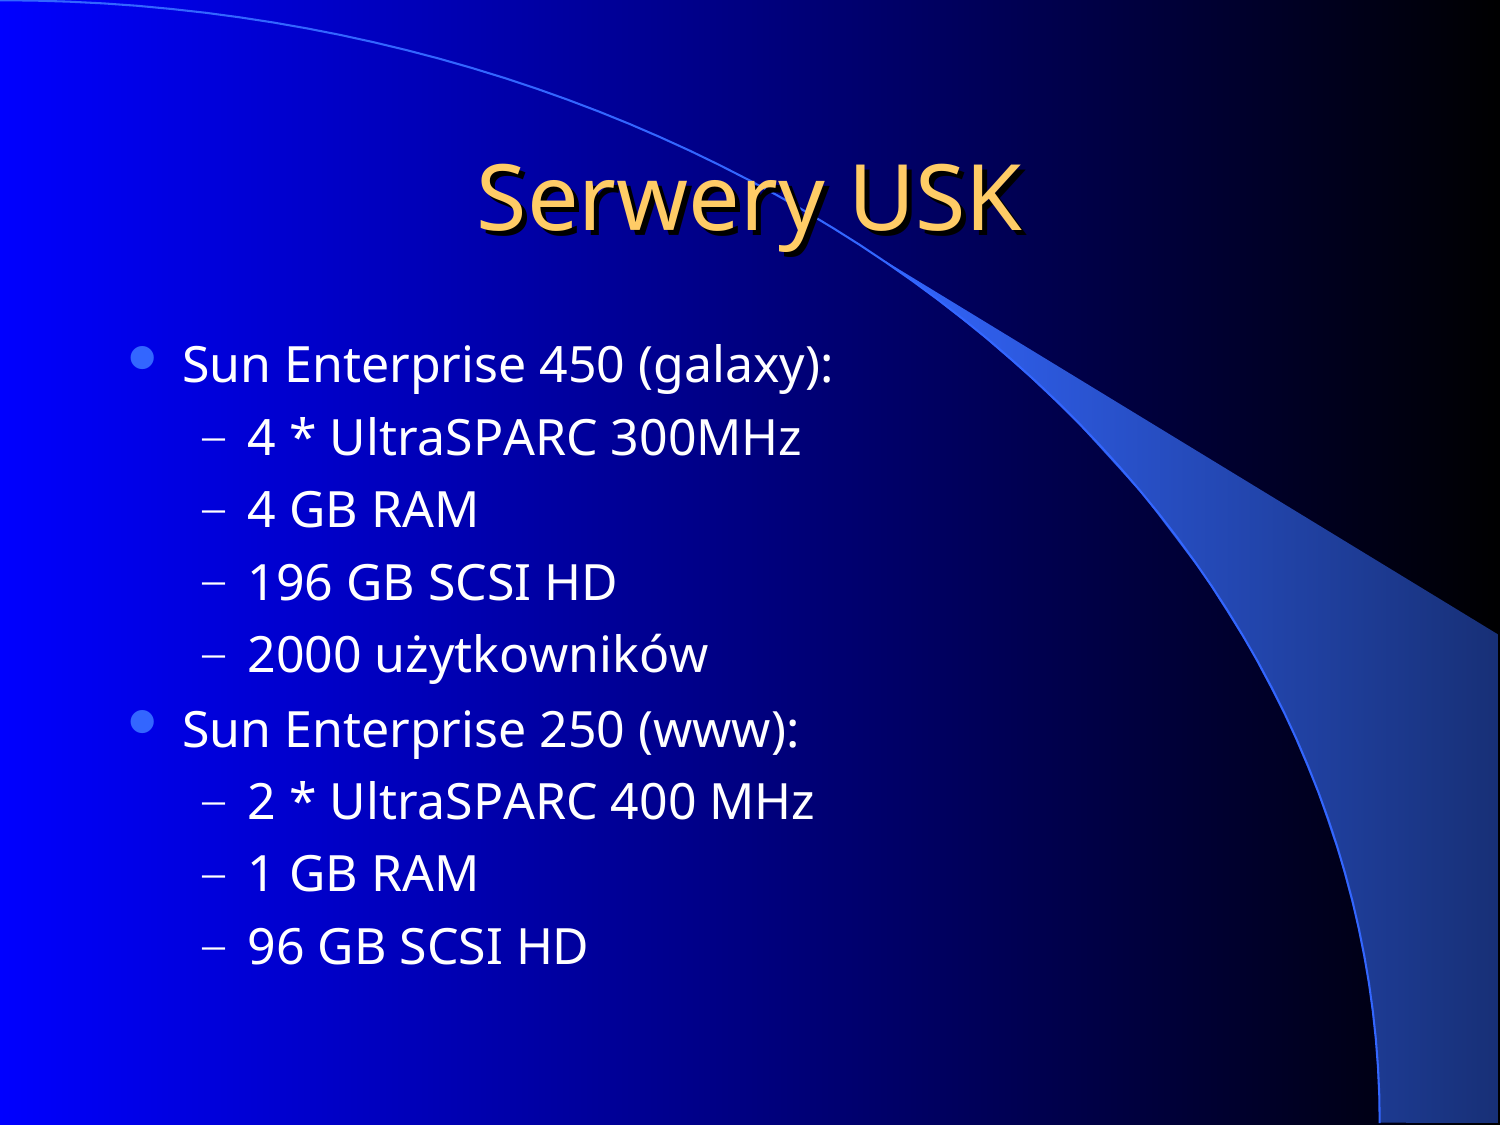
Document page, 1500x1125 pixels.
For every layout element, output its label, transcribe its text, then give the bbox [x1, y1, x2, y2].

list Sun Enterprise 450 (galaxy): 4 * UltraSPARC 300MHz 4 GB RAM 196 GB SCSI HD 2000 użytkowników Sun Enterprise 250 (www): 2 * UltraSPARC 400 MHz 1 GB RAM 96 GB SCSI HD [112, 324, 1388, 1000]
title Serwery USK [112, 99, 1388, 288]
